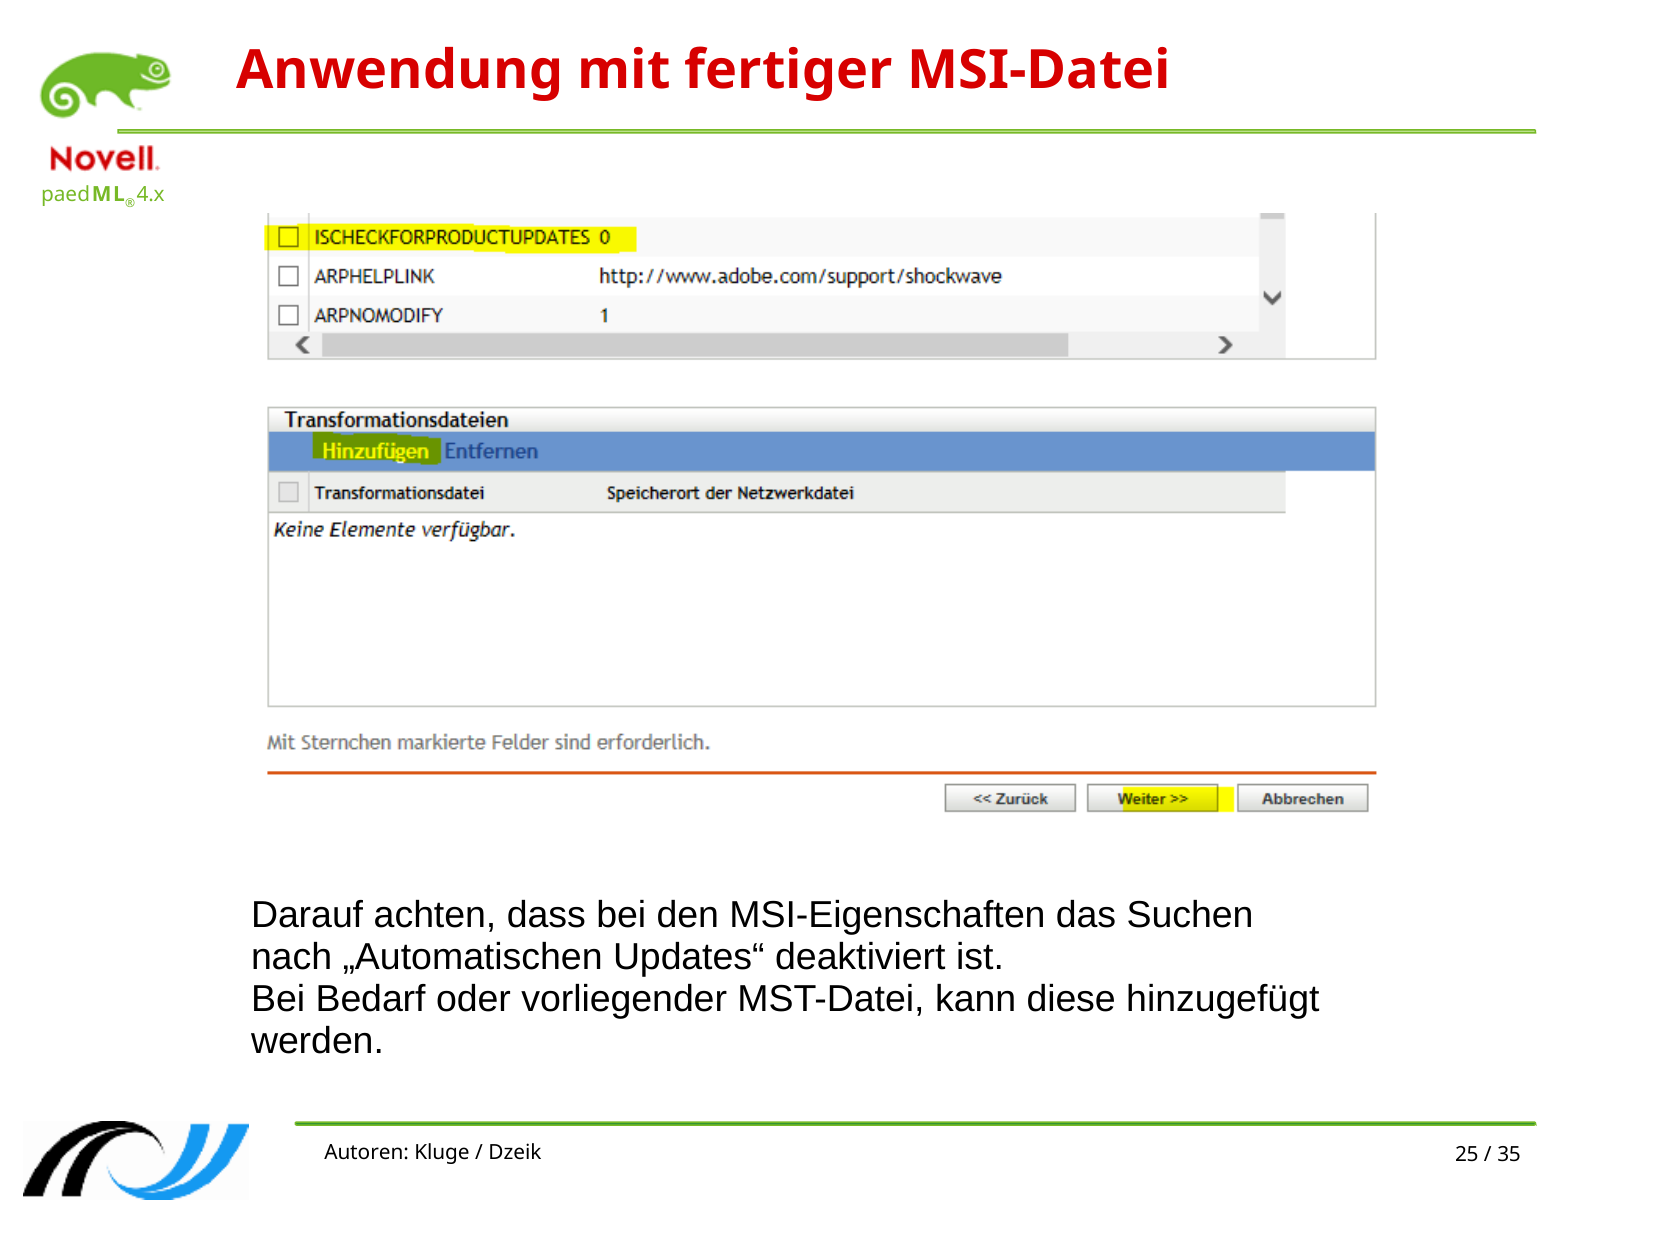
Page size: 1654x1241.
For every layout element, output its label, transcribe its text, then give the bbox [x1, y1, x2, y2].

text_box Darauf achten, dass bei den MSI-Eigenschaften das Suchen nach „Automatischen Updates“ deaktiviert ist. Bei Bedarf oder vorliegender MST-Datei, kann diese hinzugefügt werden. [236, 885, 1359, 1093]
picture [263, 213, 1397, 831]
picture [23, 1121, 249, 1200]
title Anwendung mit fertiger MSI-Datei [236, 17, 1536, 119]
picture [26, 35, 184, 193]
